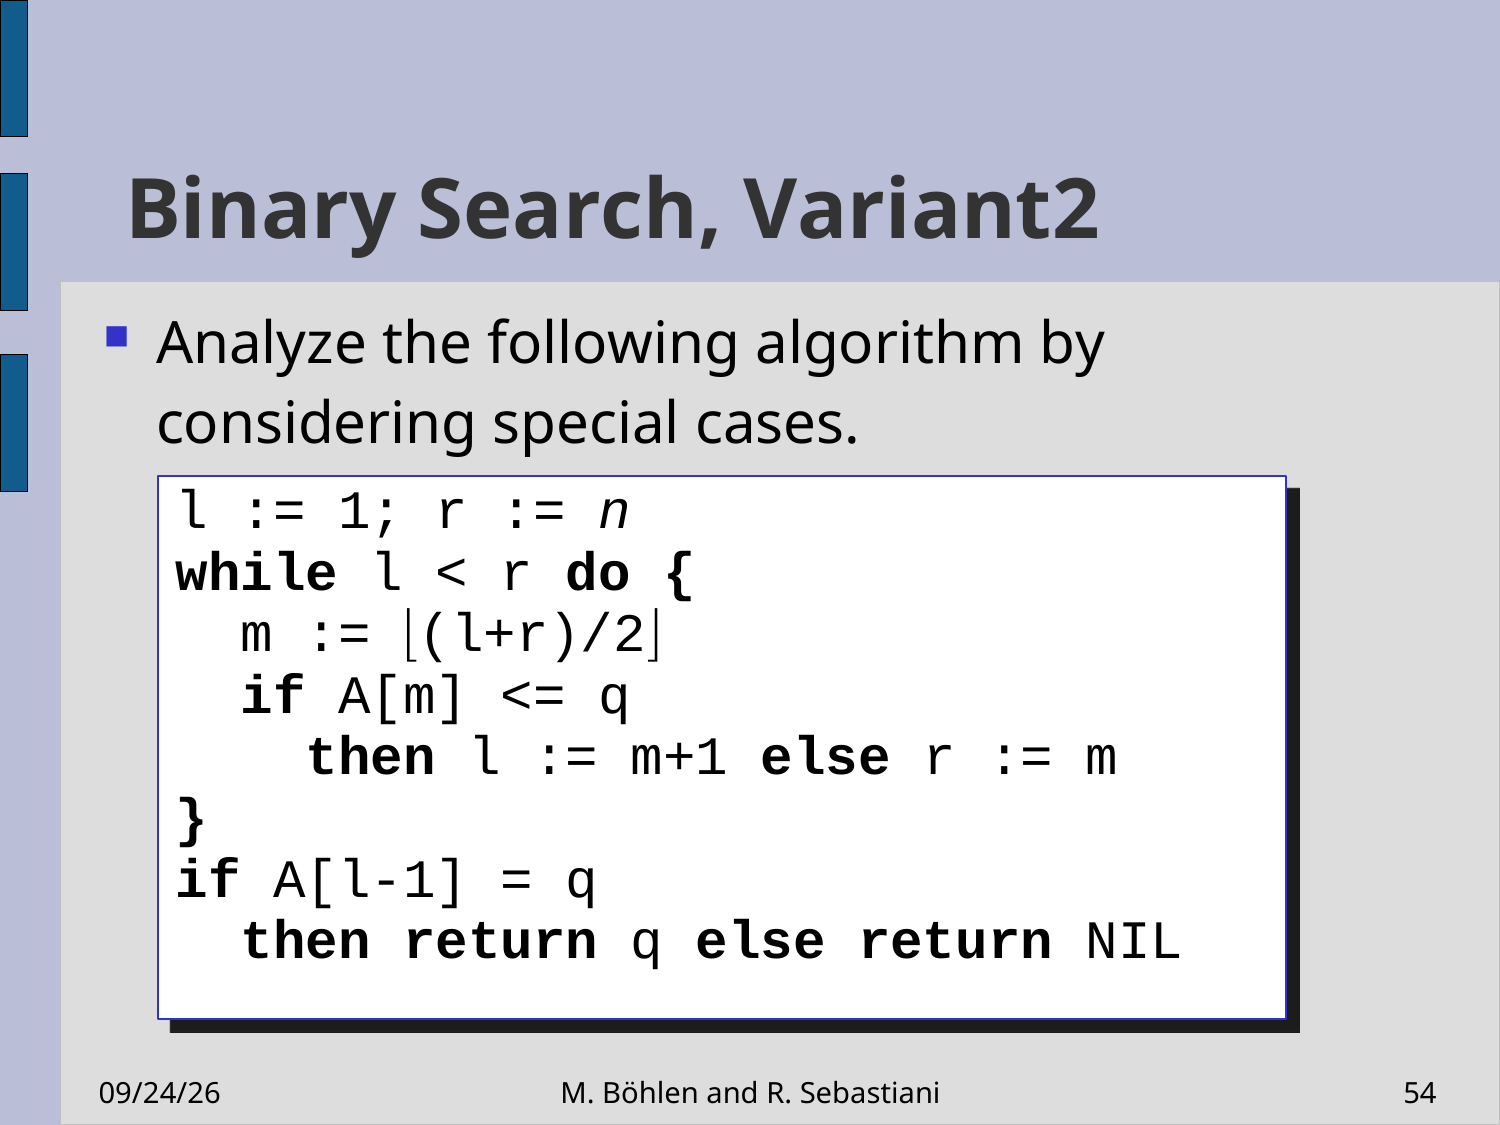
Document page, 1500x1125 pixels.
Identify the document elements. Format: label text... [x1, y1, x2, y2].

title Binary Search, Variant2 [110, 67, 1392, 271]
list l := 1; r := n while l < r do { m := ⌊(l+r)/2⌋ if A[m] <= q then l := m+1 else r := m } if A[l-1] = q then return q else return NIL [157, 475, 1287, 1125]
list Analyze the following algorithm by considering special cases. [85, 293, 1457, 459]
